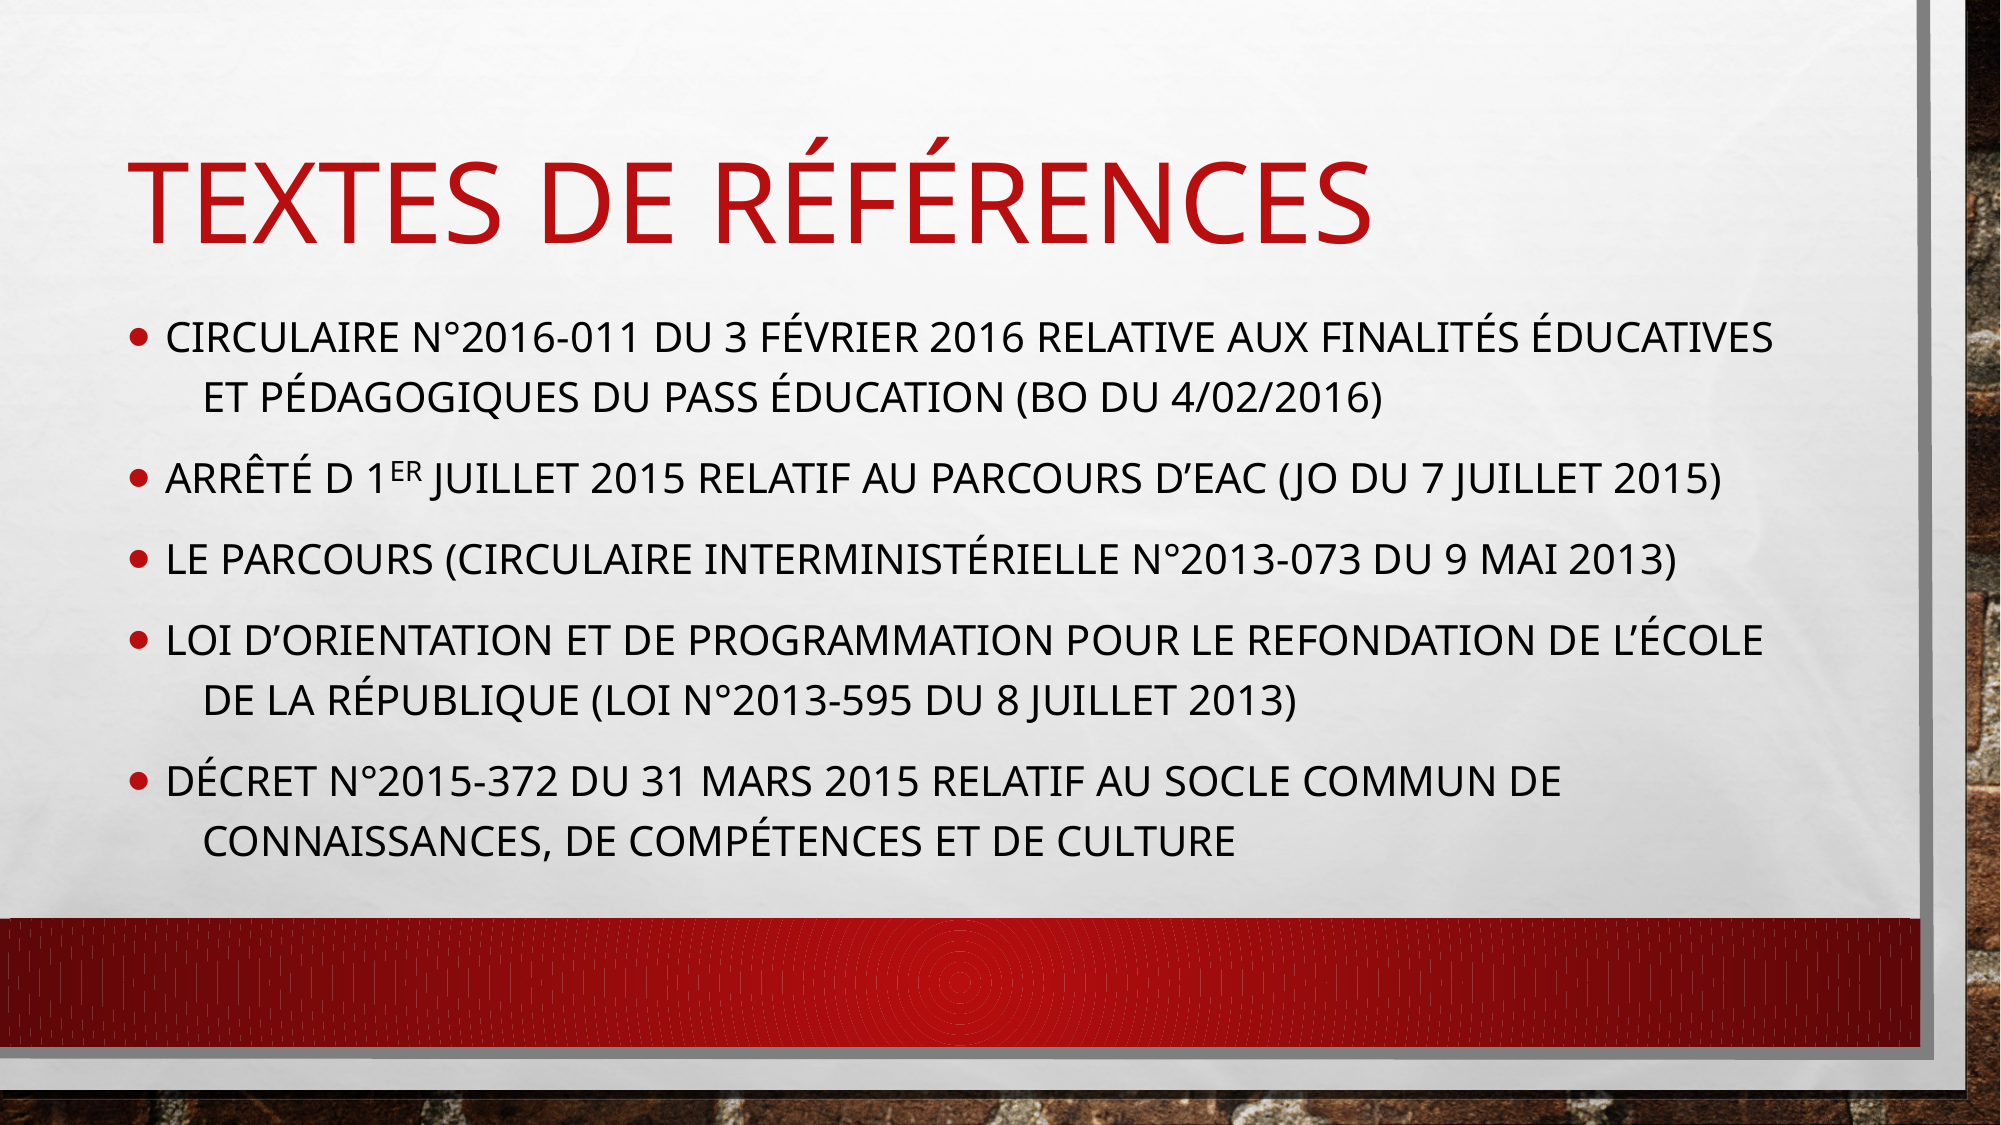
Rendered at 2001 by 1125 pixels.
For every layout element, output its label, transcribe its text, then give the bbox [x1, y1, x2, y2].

title Textes de références [112, 112, 1819, 302]
list Circulaire n°2016-011 du 3 février 2016 relative aux finalités éducatives et pédagogiques du Pass éducation (BO du 4/02/2016) Arrêté d 1er juillet 2015 relatif au parcours d’EAC (JO du 7 JUILLET 2015) Le parcours (circulaire interministérielle n°2013-073 du 9 MAI 2013) Loi d’orientation et de programmation pour le refondation de l’école de la République (loi n°2013-595 du 8 juillet 2013) Décret n°2015-372 du 31 mars 2015 relatif au socle commun de connaissances, de compétences et de culture [112, 284, 1818, 882]
